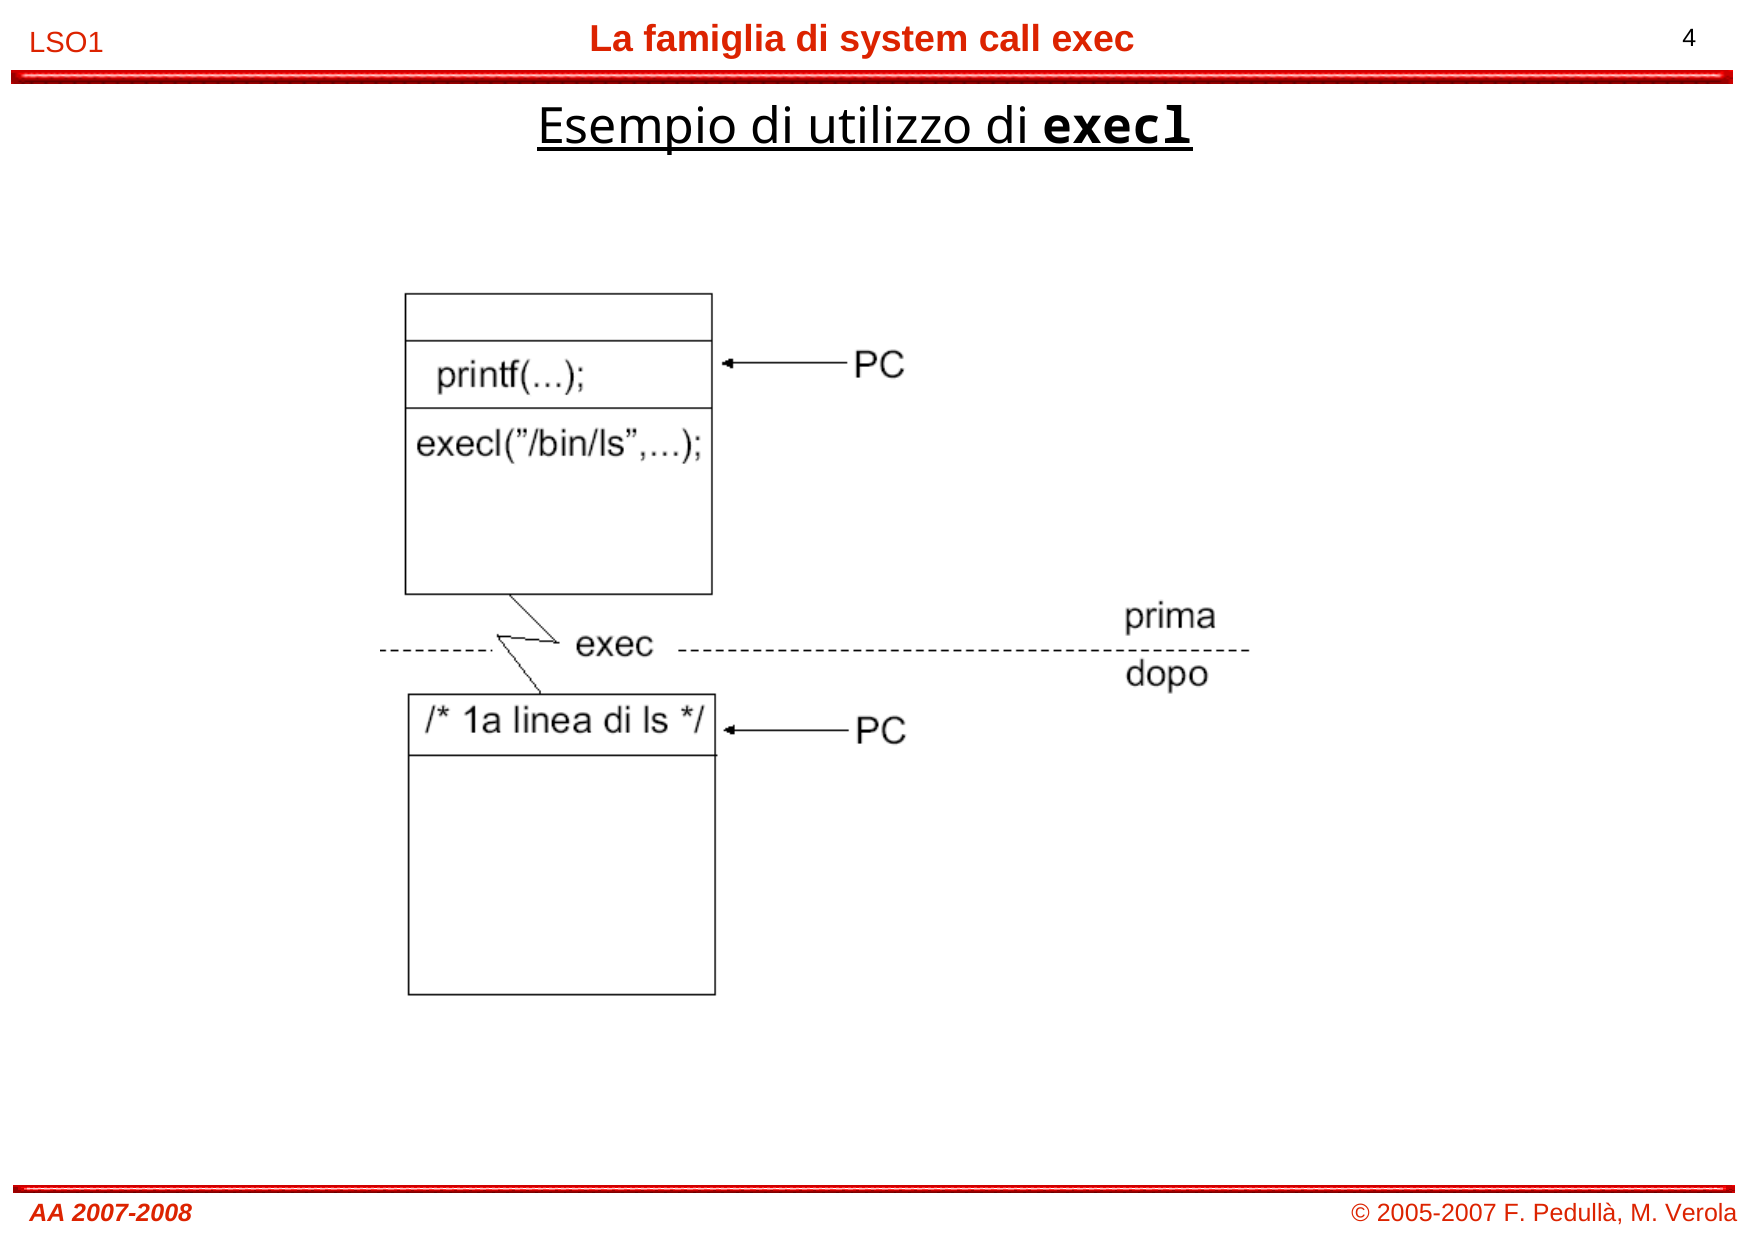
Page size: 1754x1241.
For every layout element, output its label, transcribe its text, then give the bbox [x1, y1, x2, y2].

picture [11, 70, 1733, 84]
picture [380, 284, 1254, 1002]
picture [13, 1185, 1735, 1193]
title Esempio di utilizzo di execl [478, 78, 1253, 174]
